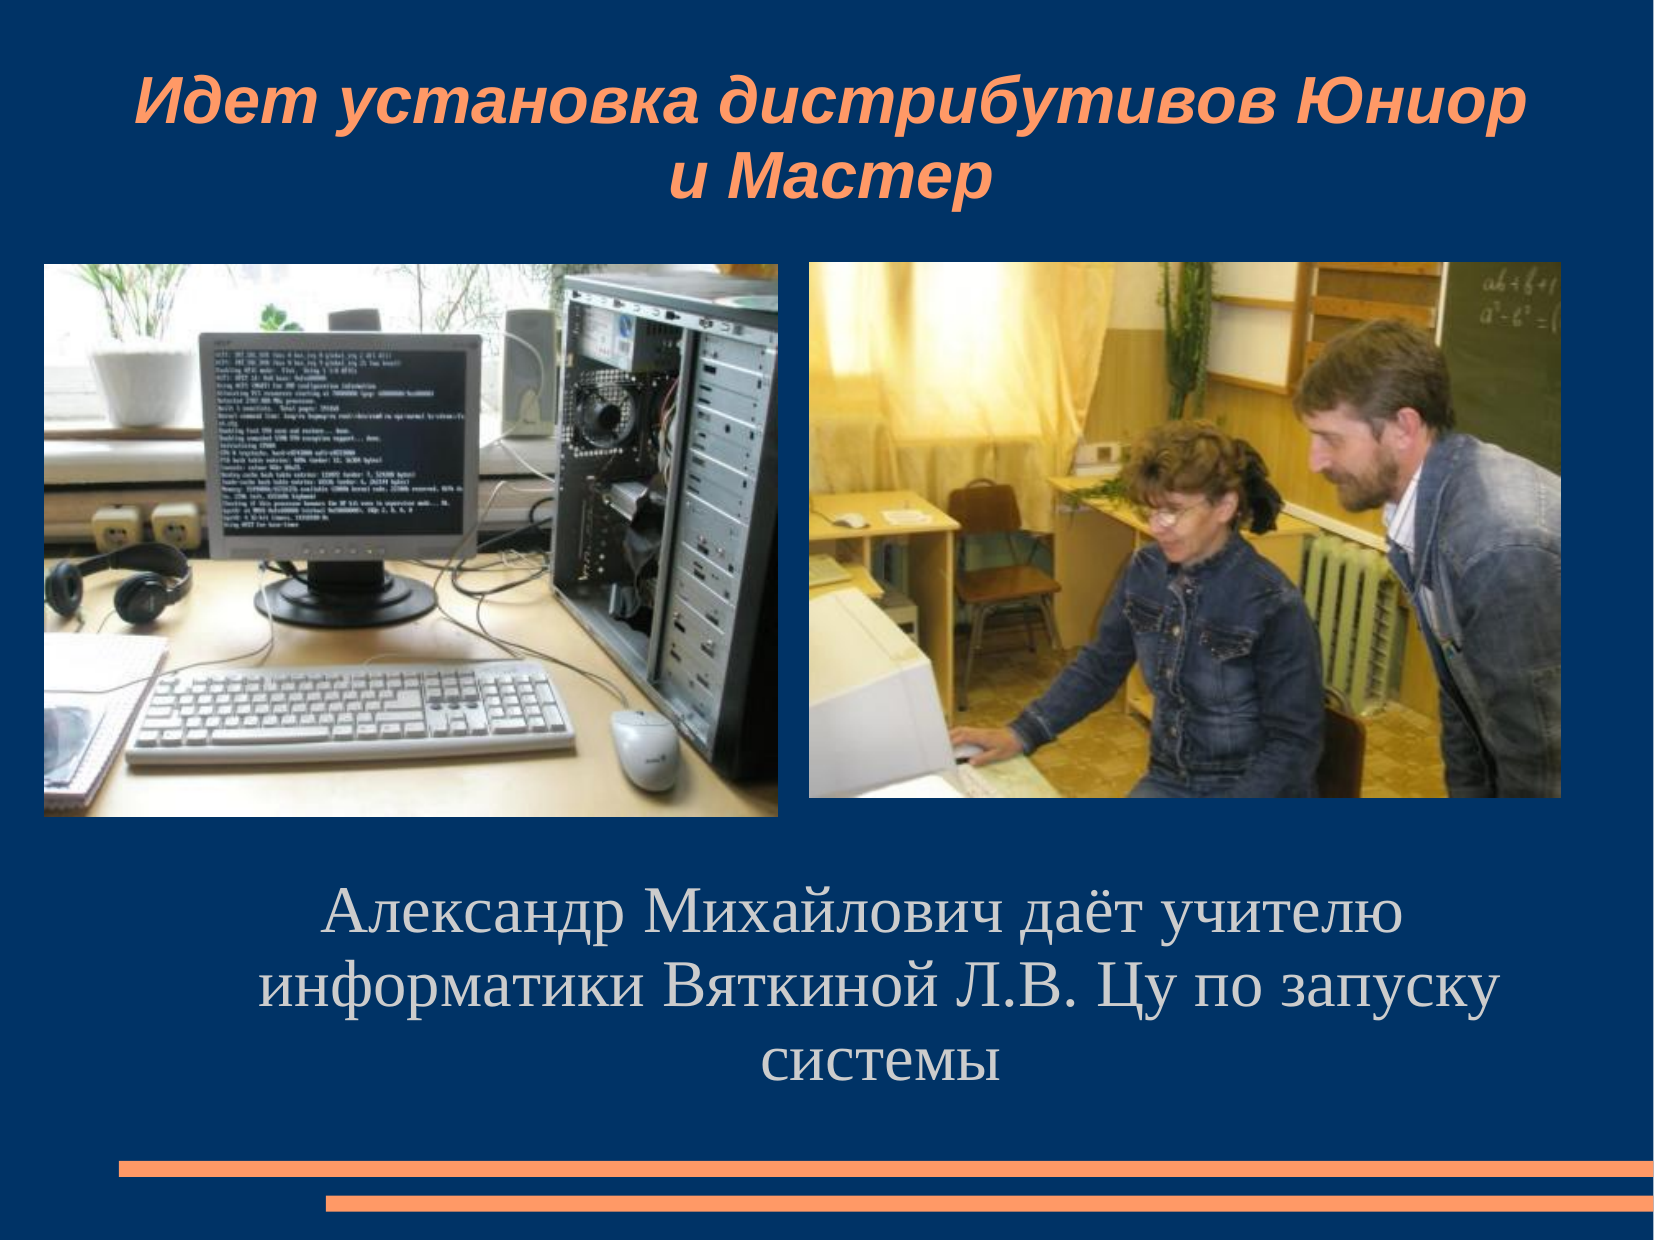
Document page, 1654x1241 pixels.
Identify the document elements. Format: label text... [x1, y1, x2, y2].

picture [44, 264, 778, 817]
subtitle Александр Михайлович даёт учителю информатики Вяткиной Л.В. Цу по запуску системы [143, 807, 1583, 1160]
picture [809, 262, 1561, 798]
title Идет установка дистрибутивов Юниор и Мастер [125, 41, 1538, 235]
